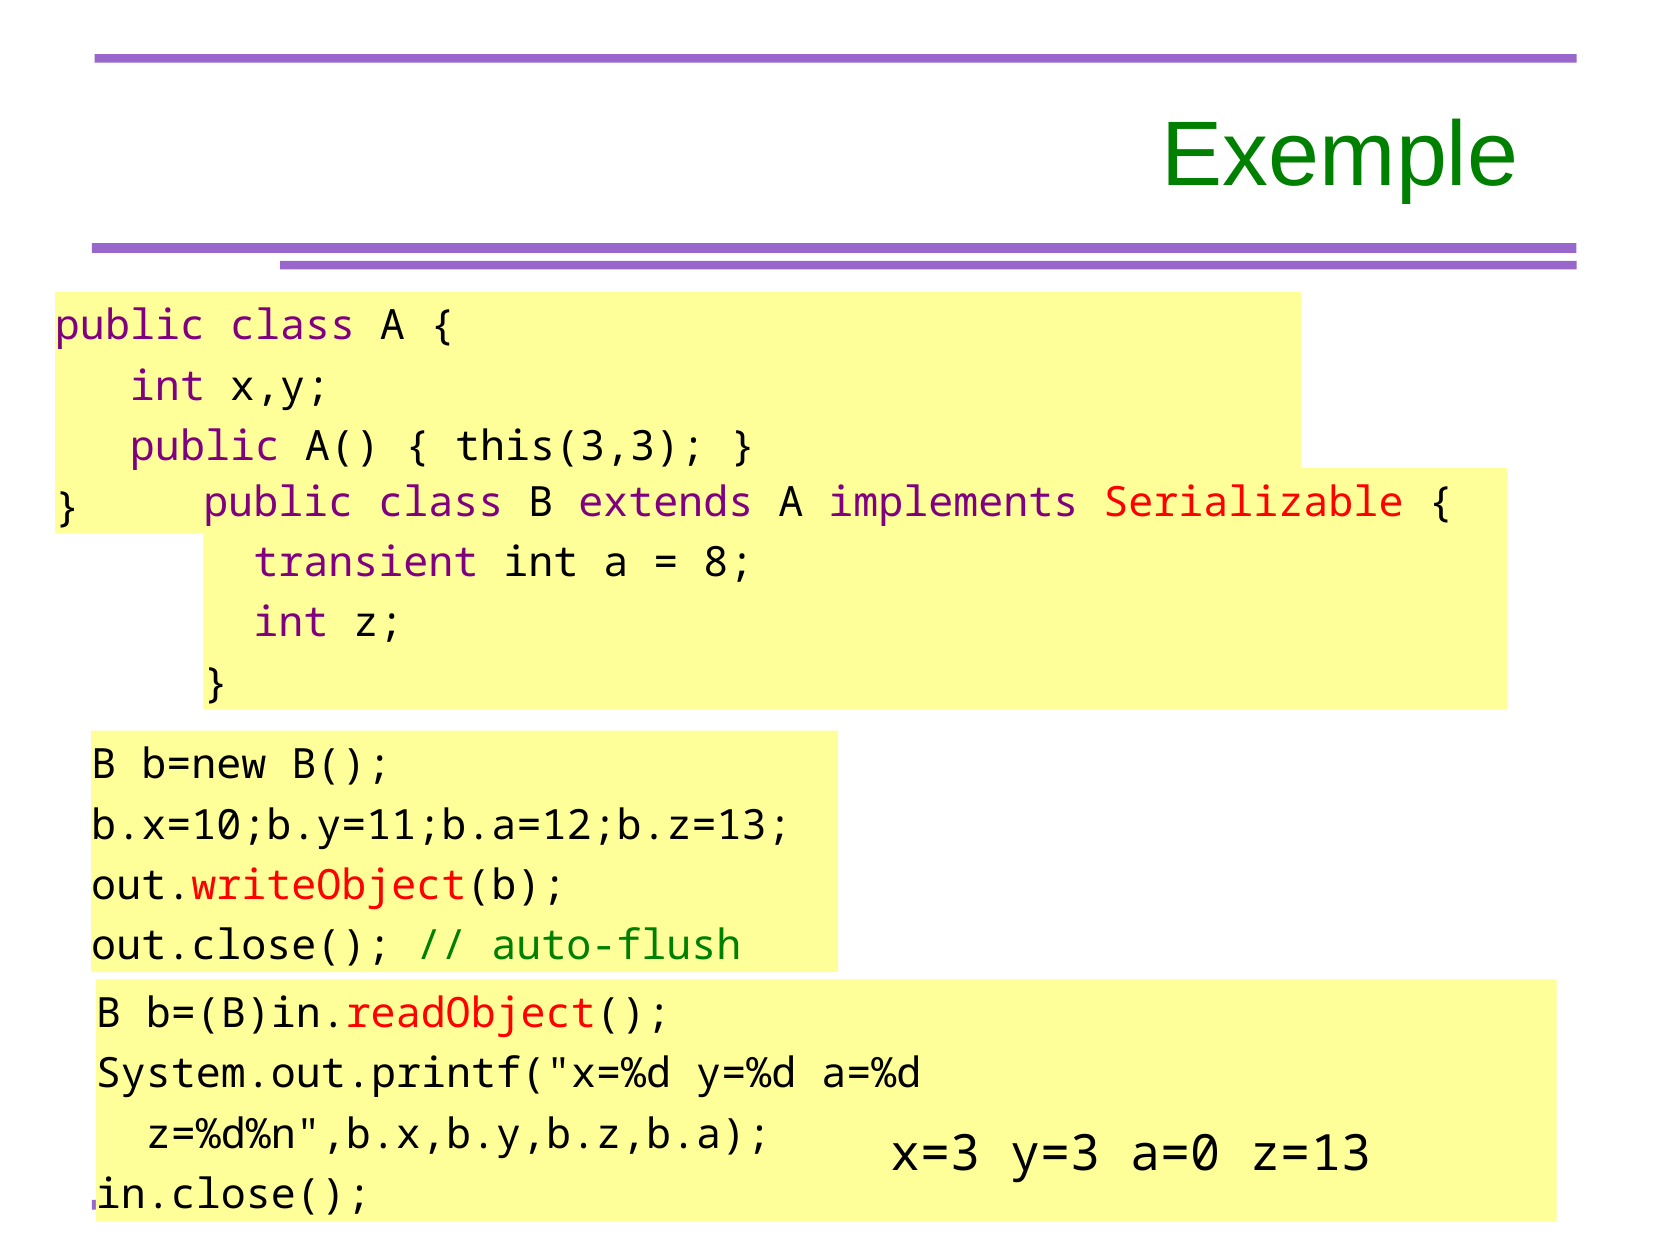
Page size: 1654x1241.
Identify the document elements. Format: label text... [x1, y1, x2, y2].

text_box B b=(B)in.readObject(); System.out.printf("x=%d y=%d a=%d z=%d%n",b.x,b.y,b.z,b.a); in.close(); [95, 979, 1557, 1183]
text_box x=3 y=3 a=0 z=13 [890, 1117, 1392, 1176]
text_box public class A { int x,y; public A() { this(3,3); } } [55, 291, 1302, 495]
text_box public class B extends A implements Serializable { transient int a = 8; int z; } [203, 467, 1508, 671]
title Exemple [121, 49, 1534, 257]
text_box B b=new B(); b.x=10;b.y=11;b.a=12;b.z=13; out.writeObject(b); out.close(); // auto-flush [91, 730, 839, 934]
